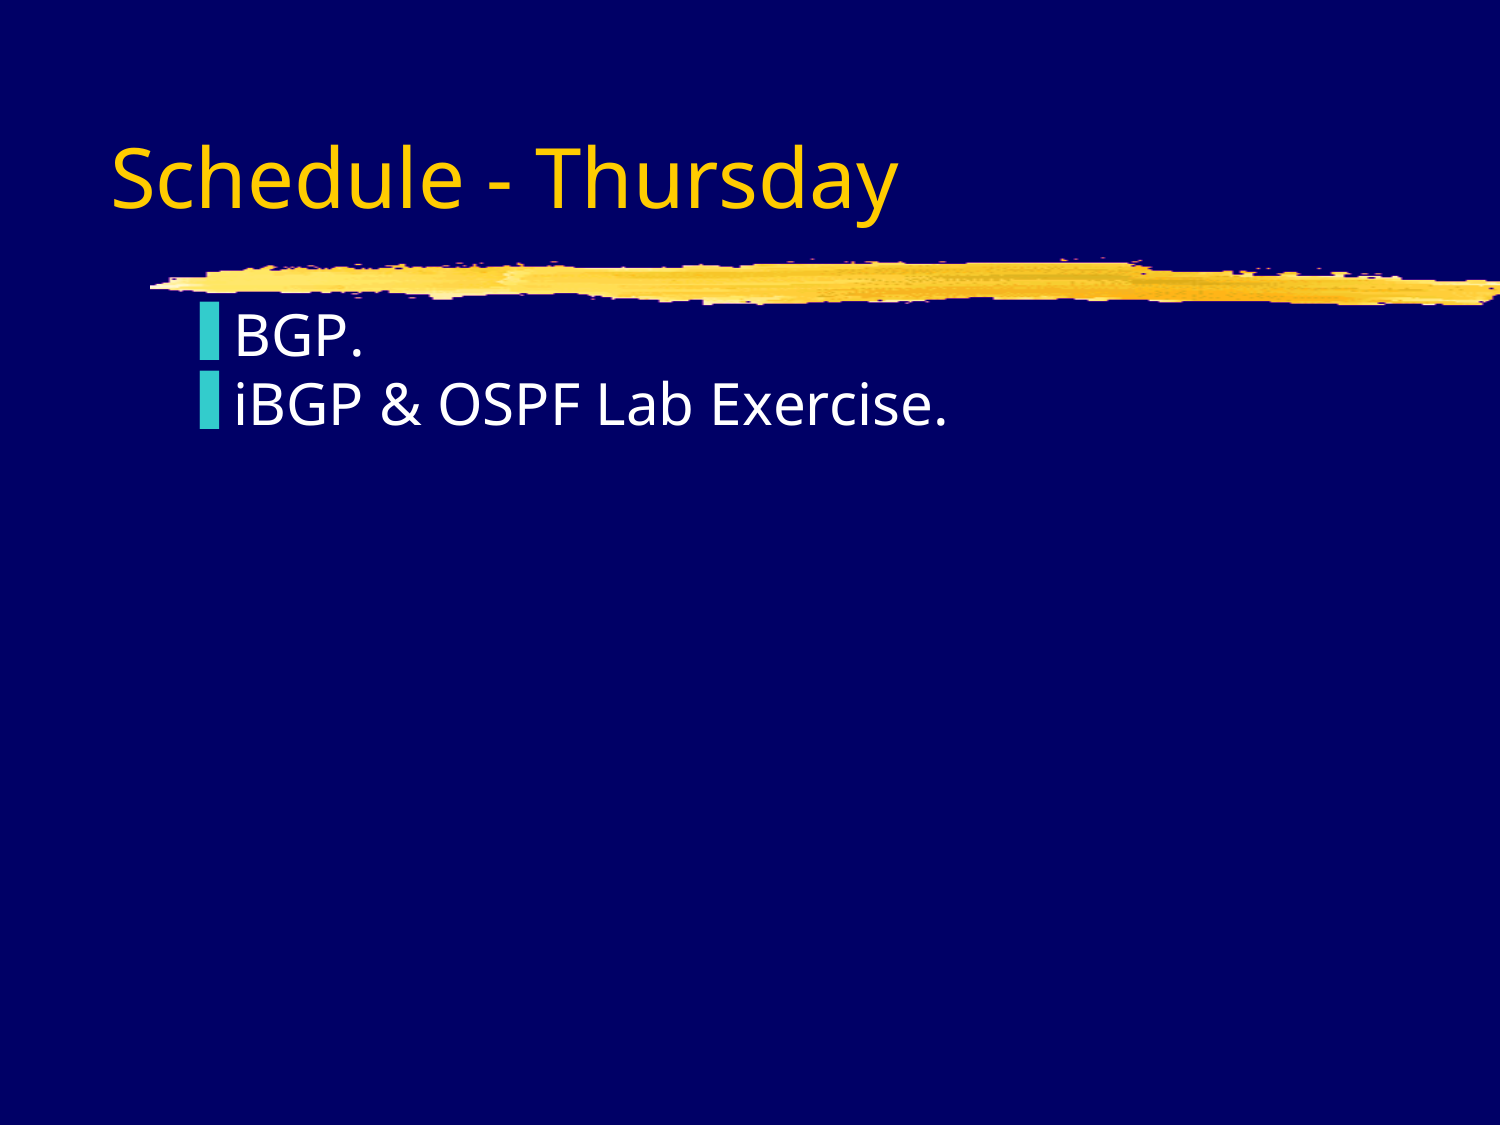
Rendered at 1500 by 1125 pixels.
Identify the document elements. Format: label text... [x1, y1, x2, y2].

picture [150, 252, 1500, 316]
list BGP. iBGP & OSPF Lab Exercise. [110, 312, 1391, 1118]
title Schedule - Thursday [110, 78, 1391, 297]
